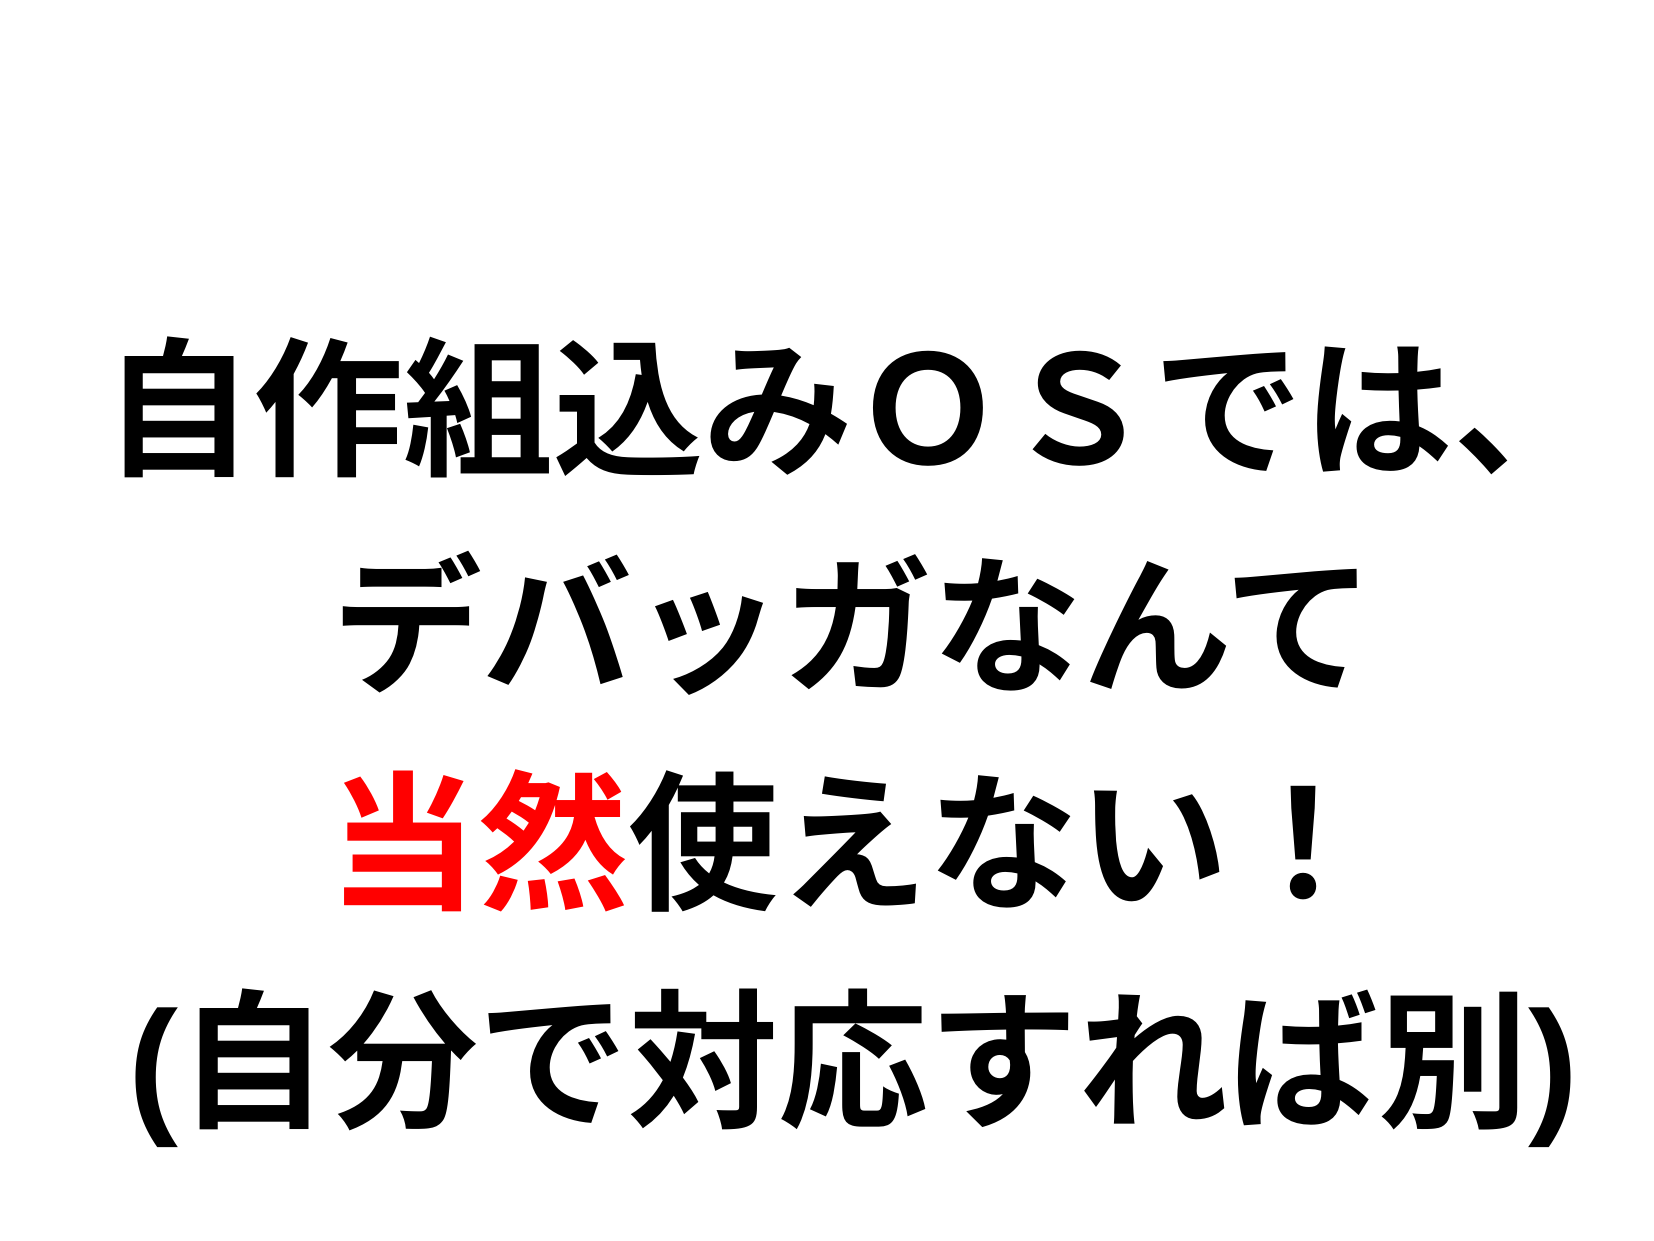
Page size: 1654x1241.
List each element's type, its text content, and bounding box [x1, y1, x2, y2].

text_box 自作組込みＯＳでは、 デバッガなんて 当然使えない！ (自分で対応すれば別) [88, 282, 1551, 916]
